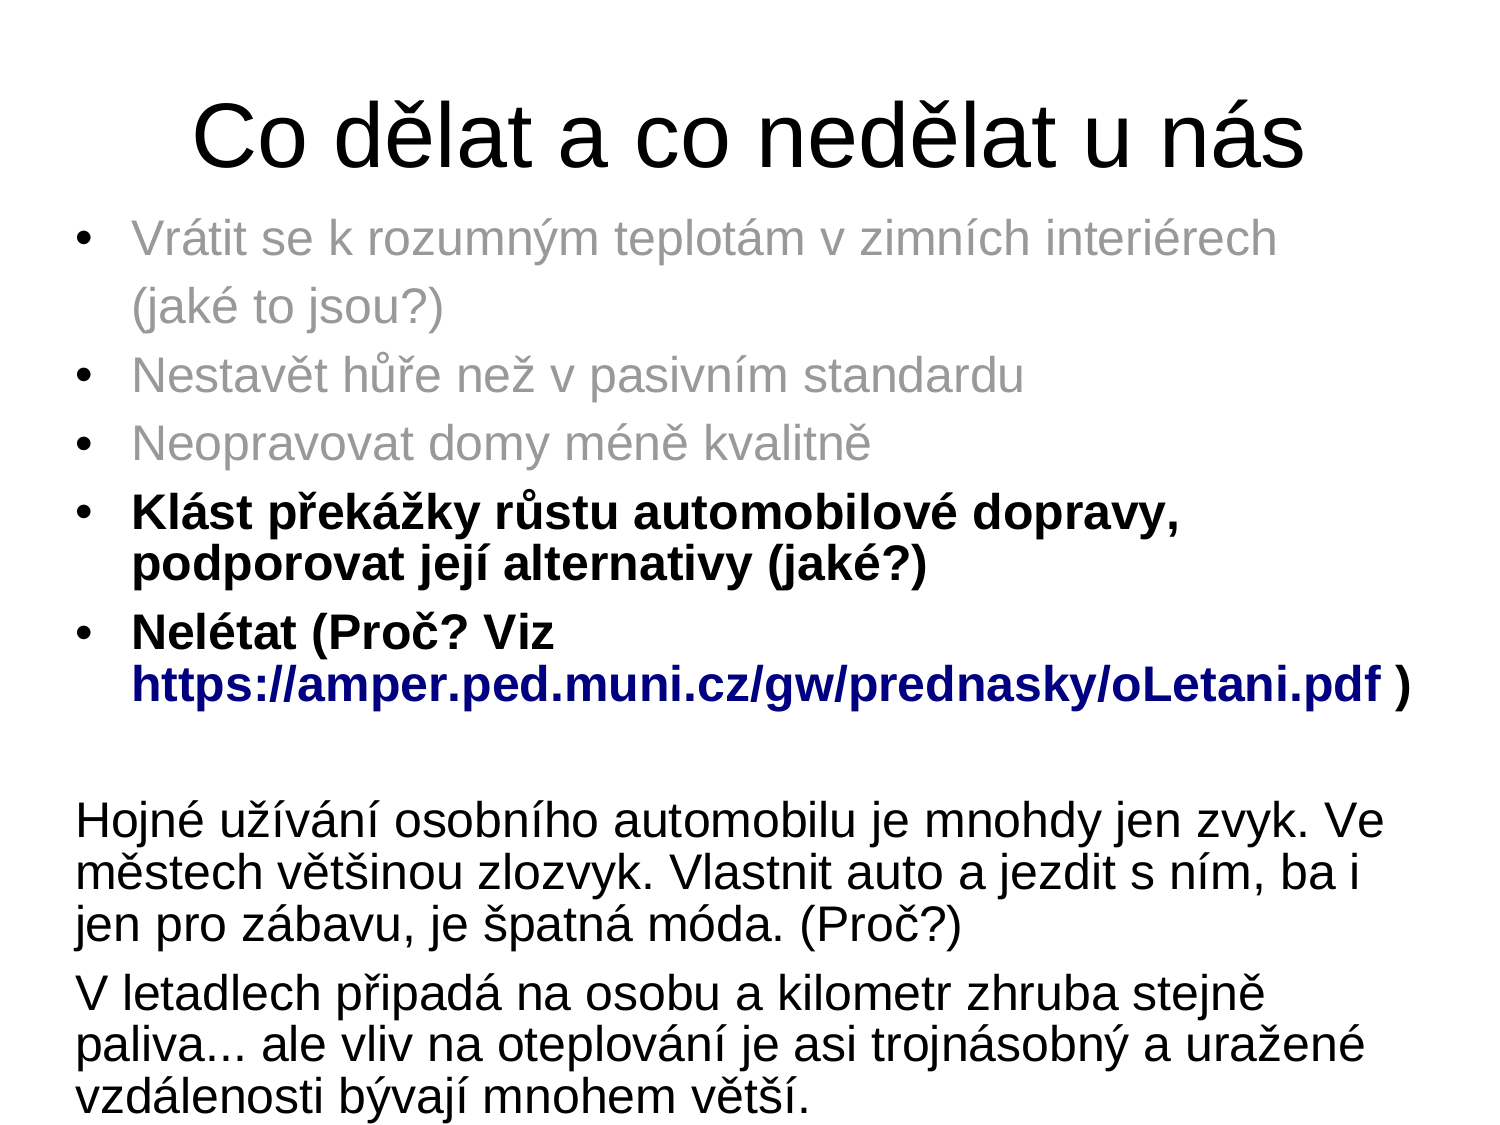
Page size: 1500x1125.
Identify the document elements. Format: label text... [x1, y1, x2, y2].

title Co dělat a co nedělat u nás [75, 21, 1425, 213]
list Vrátit se k rozumným teplotám v zimních interiérech (jaké to jsou?) Nestavět hůře než v pasivním standardu Neopravovat domy méně kvalitně Klást překážky růstu automobilové dopravy, podporovat její alternativy (jaké?) Nelétat (Proč? Viz https://amper.ped.muni.cz/gw/prednasky/oLetani.pdf ) Hojné užívání osobního automobilu je mnohdy jen zvyk. Ve městech většinou zlozvyk. Vlastnit auto a jezdit s ním, ba i jen pro zábavu, je špatná móda. (Proč?) V letadlech připadá na osobu a kilometr zhruba stejně paliva... ale vliv na oteplování je asi trojnásobný a uražené vzdálenosti bývají mnohem větší. [75, 213, 1425, 1125]
